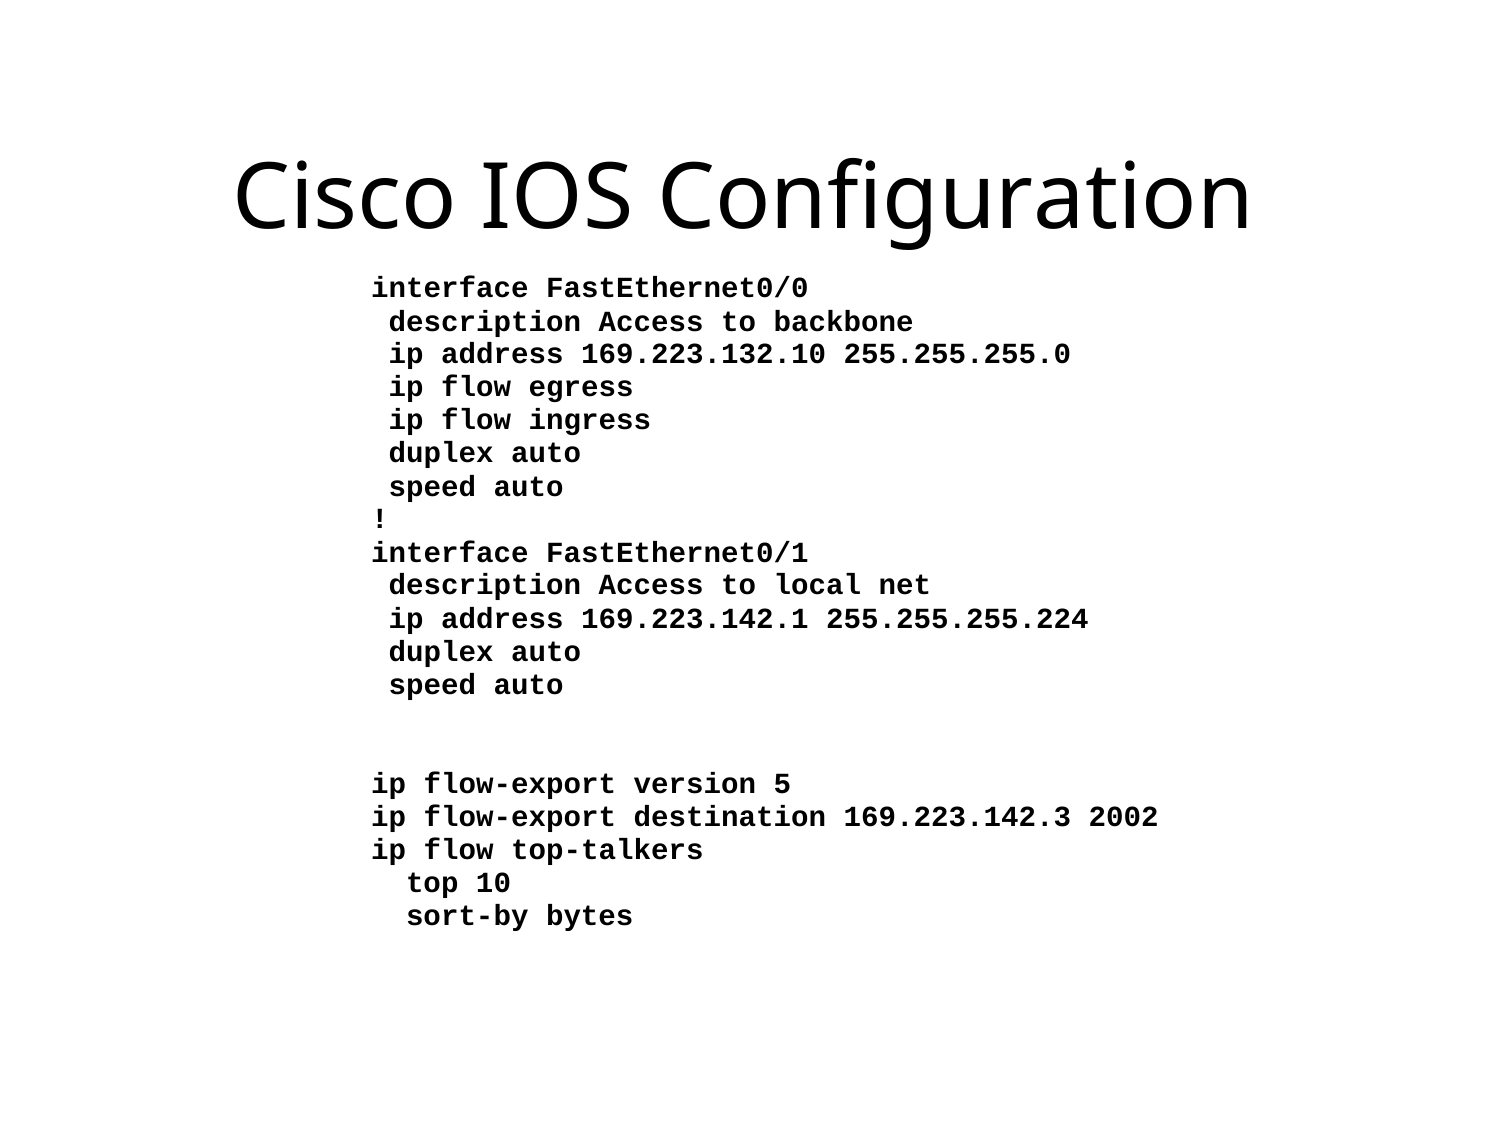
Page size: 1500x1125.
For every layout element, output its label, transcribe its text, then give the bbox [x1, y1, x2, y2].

title Cisco IOS Configuration [112, 62, 1388, 325]
text_box interface FastEthernet0/0 description Access to backbone ip address 169.223.132.10 255.255.255.0 ip flow egress ip flow ingress duplex auto speed auto ! interface FastEthernet0/1 description Access to local net ip address 169.223.142.1 255.255.255.224 duplex auto speed auto ip flow-export version 5 ip flow-export destination 169.223.142.3 2002 ip flow top-talkers top 10 sort-by bytes [370, 273, 1159, 1067]
